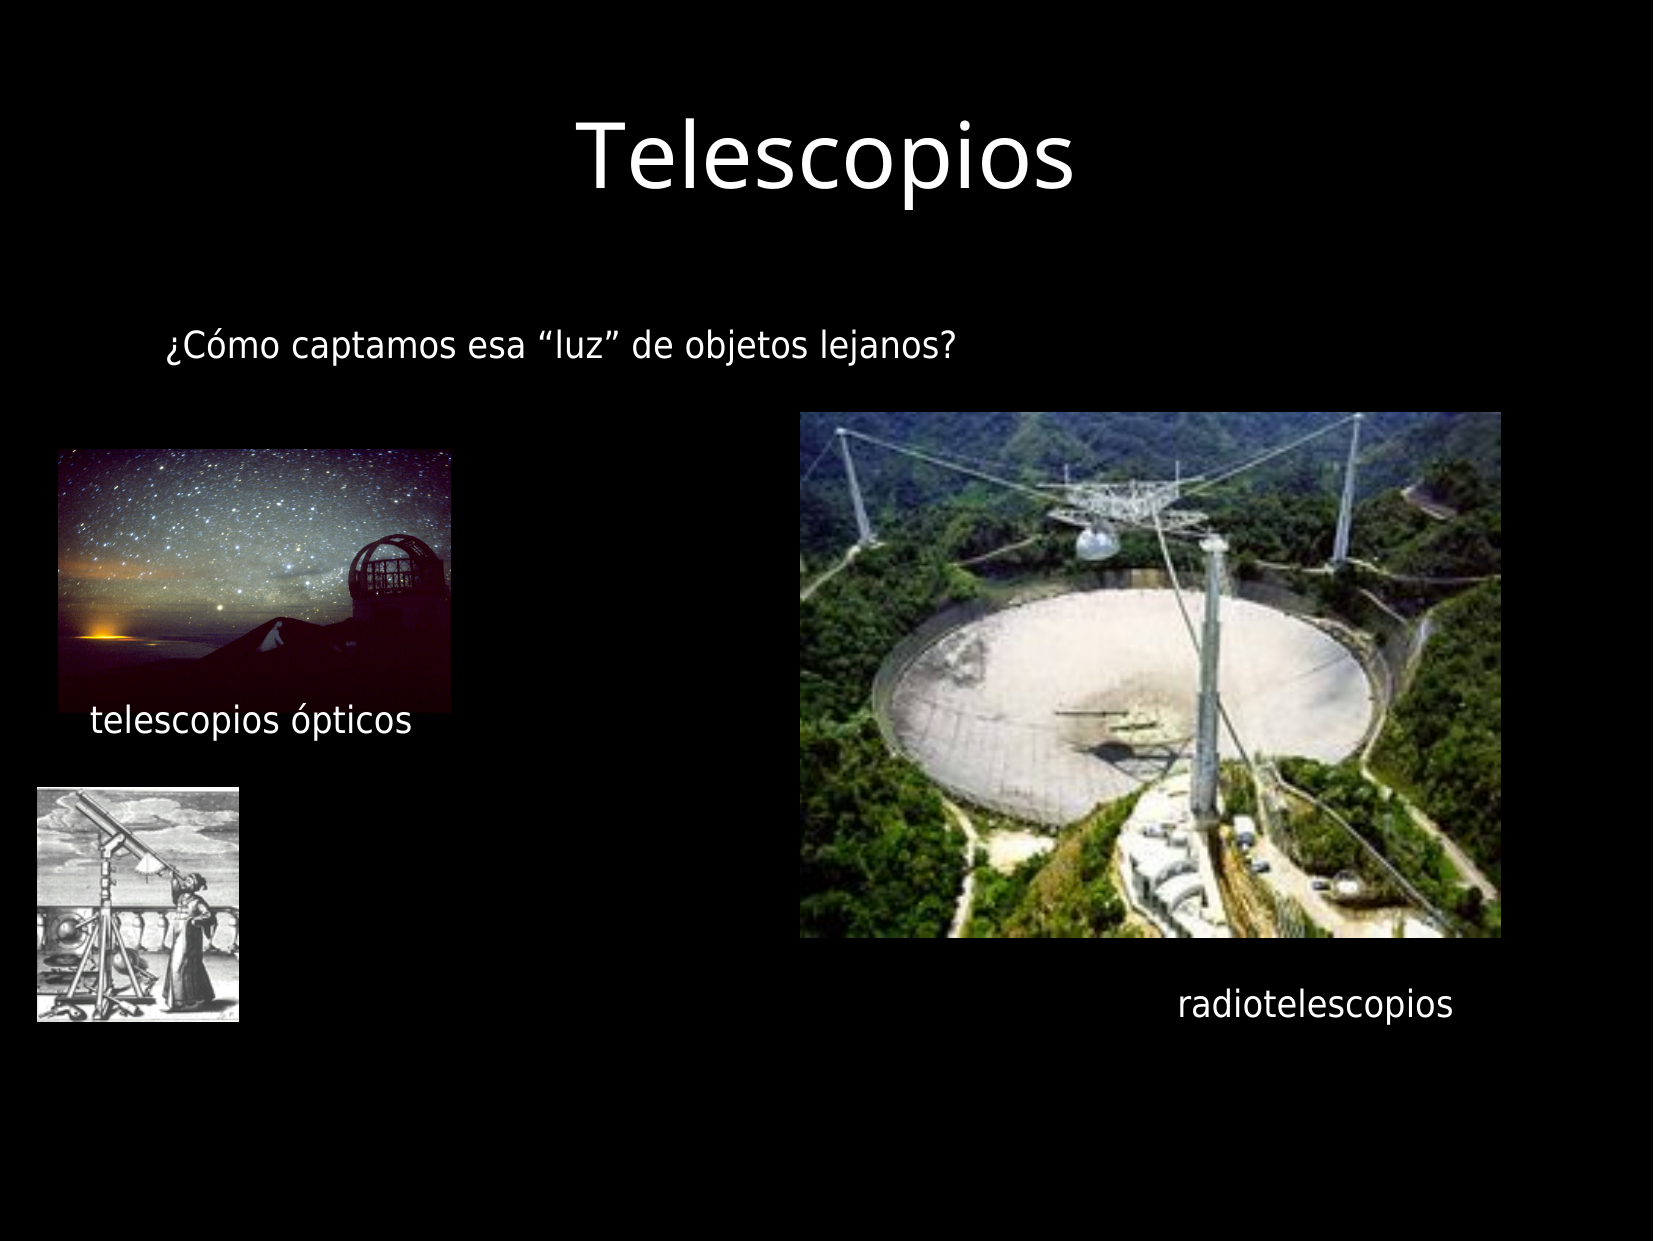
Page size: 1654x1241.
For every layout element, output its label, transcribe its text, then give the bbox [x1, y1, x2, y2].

picture [800, 412, 1501, 938]
text_box telescopios ópticos [75, 691, 451, 751]
picture [37, 787, 239, 1022]
picture [58, 449, 451, 713]
title Telescopios [82, 56, 1571, 250]
text_box radiotelescopios [1162, 975, 1538, 1034]
text_box ¿Cómo captamos esa “luz” de objetos lejanos? [150, 316, 1426, 376]
